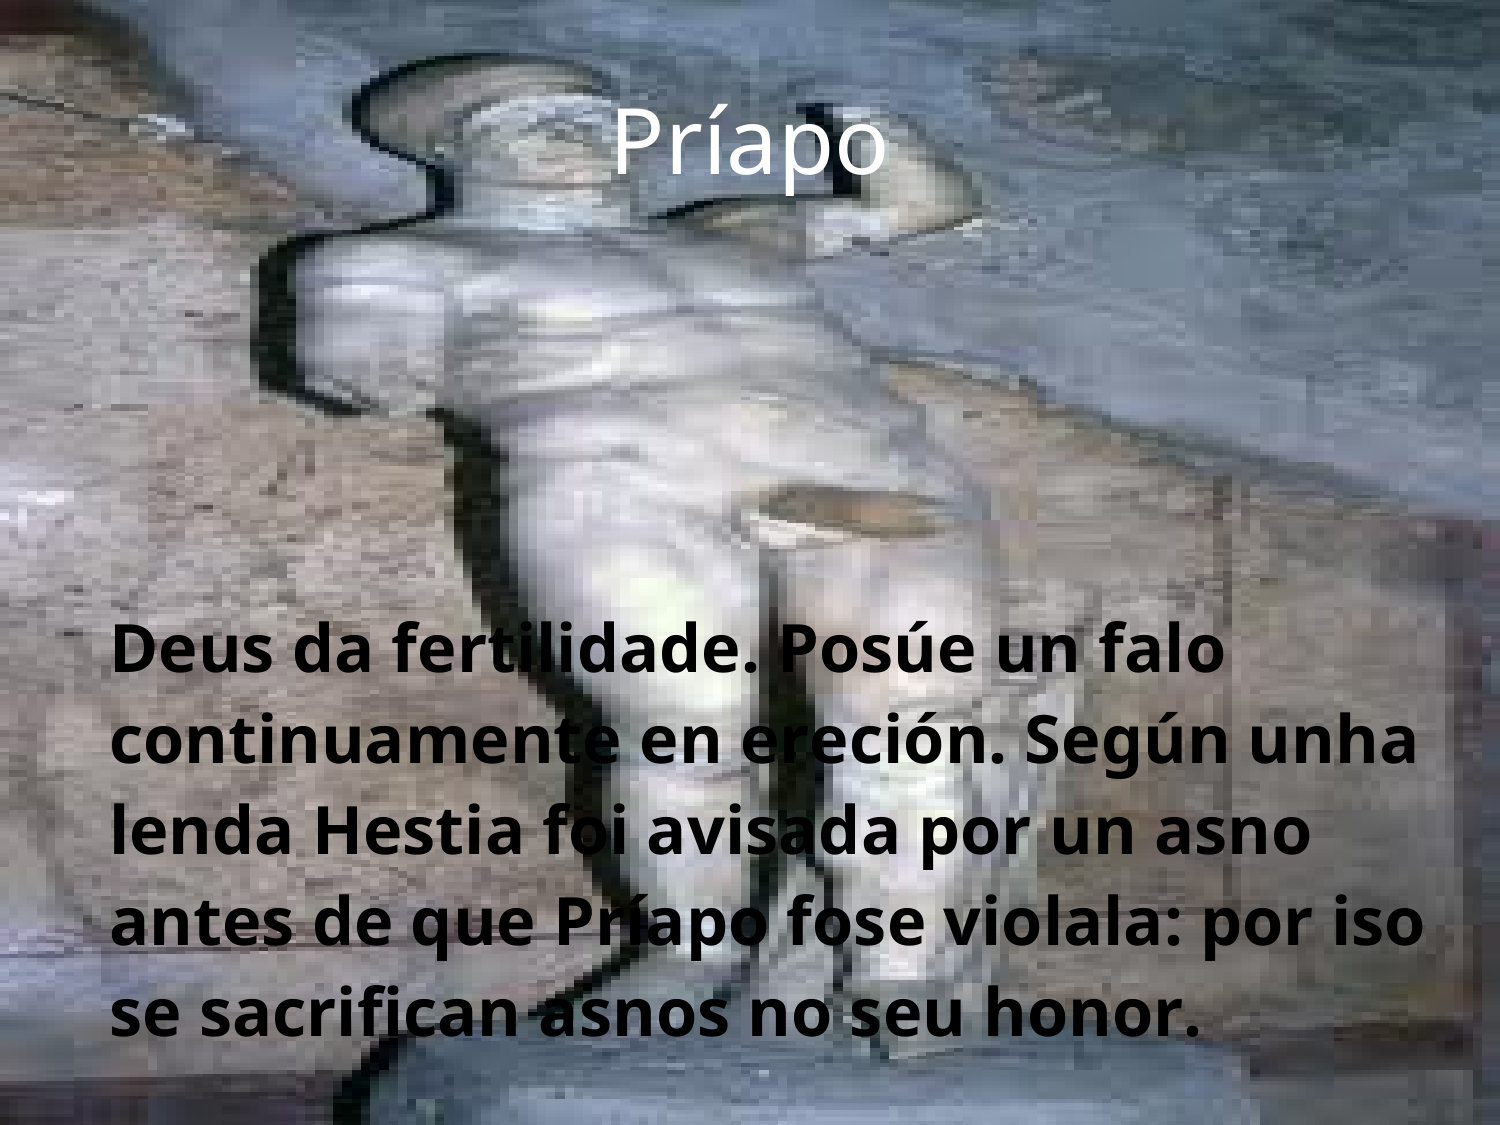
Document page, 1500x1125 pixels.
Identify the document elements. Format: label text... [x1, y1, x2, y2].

title Príapo [75, 45, 1426, 233]
picture [0, 0, 1500, 1125]
list Deus da fertilidade. Posúe un falo continuamente en ereción. Según unha lenda Hestia foi avisada por un asno antes de que Príapo fose violala: por iso se sacrifican asnos no seu honor. [94, 271, 1445, 1015]
